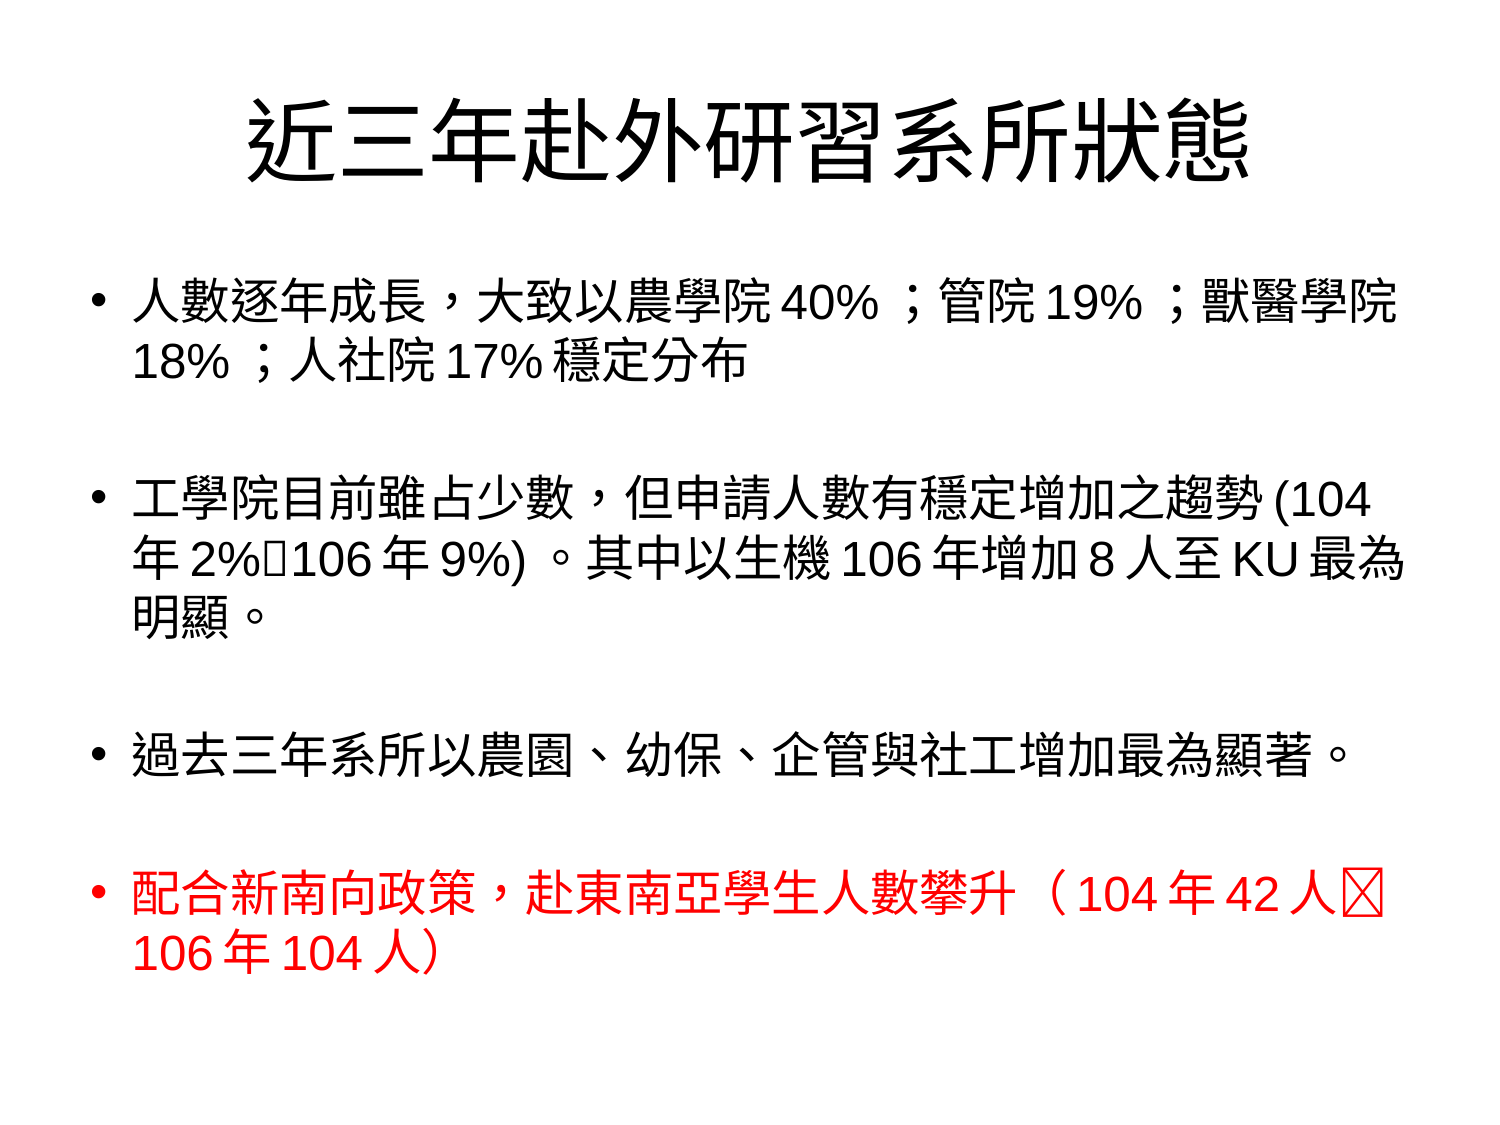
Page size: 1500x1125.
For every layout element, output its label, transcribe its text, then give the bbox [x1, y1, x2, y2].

title 近三年赴外研習系所狀態 [75, 45, 1425, 233]
list 人數逐年成長，大致以農學院40%；管院19%；獸醫學院18%；人社院17%穩定分布 工學院目前雖占少數，但申請人數有穩定增加之趨勢(104年2%106年9%)。其中以生機106年增加8人至KU最為明顯。 過去三年系所以農園、幼保、企管與社工增加最為顯著。 配合新南向政策，赴東南亞學生人數攀升（104年42人106年104人） [75, 262, 1425, 1005]
